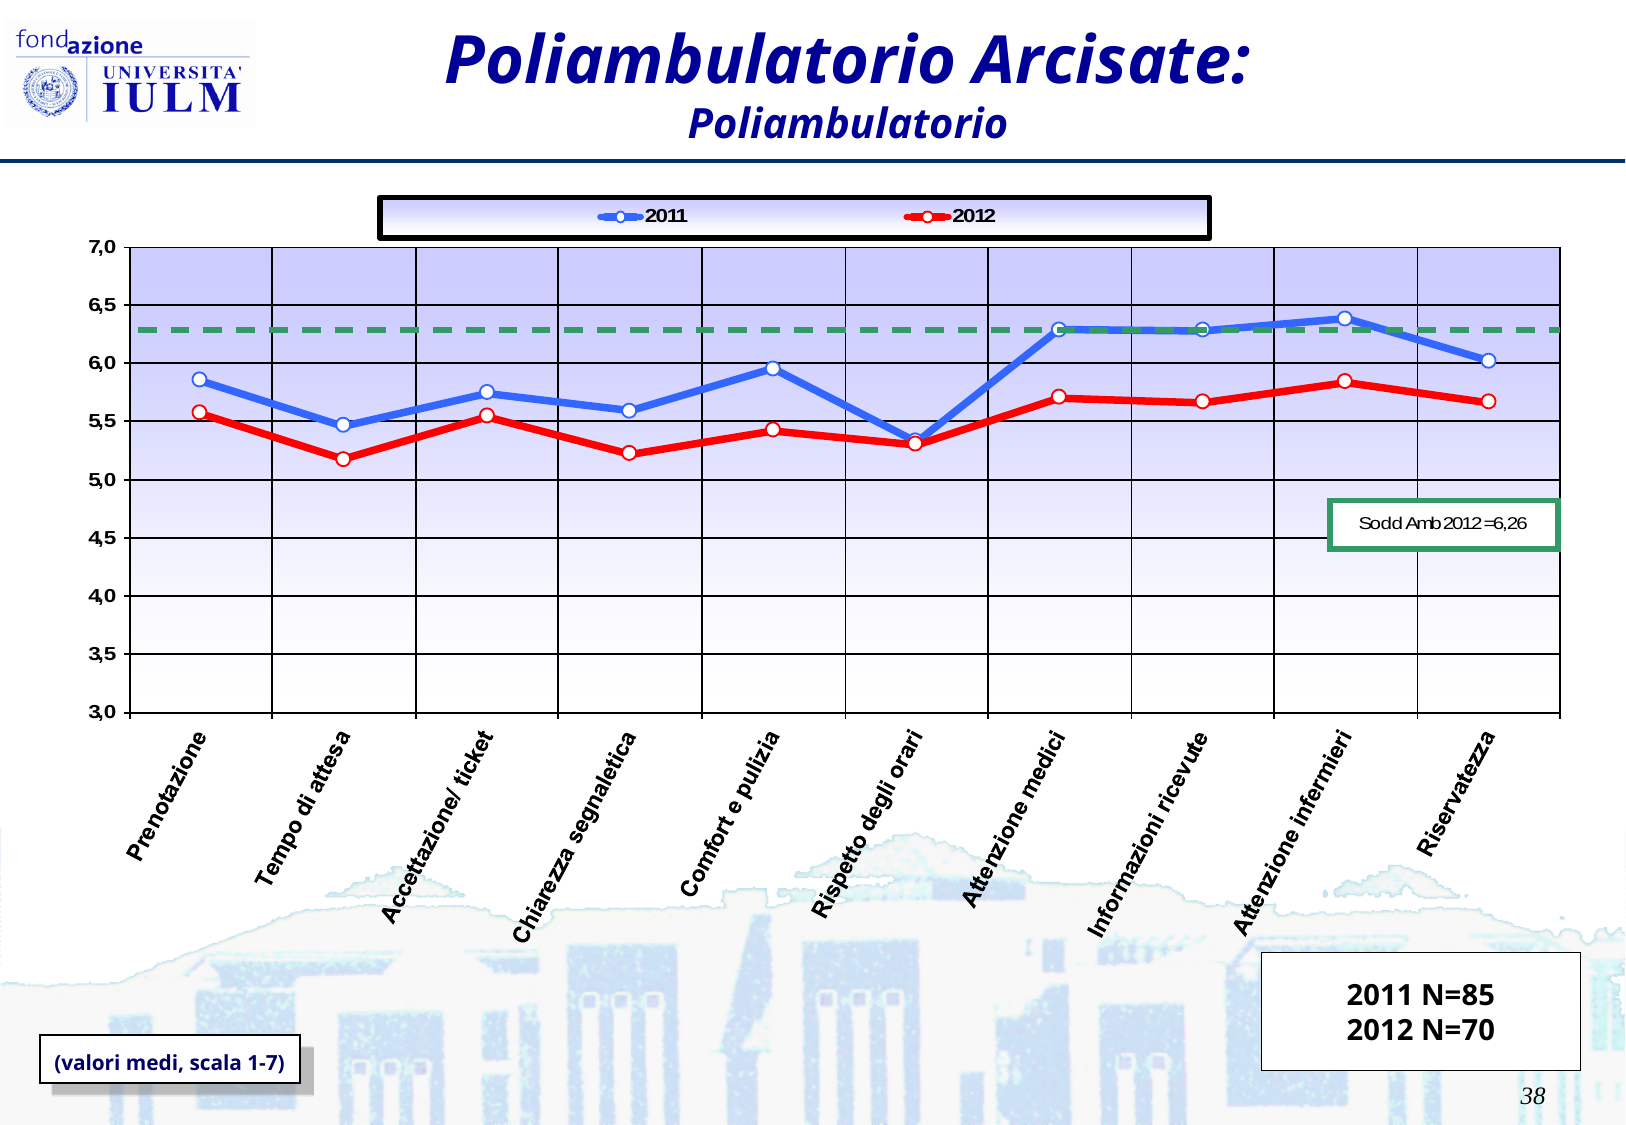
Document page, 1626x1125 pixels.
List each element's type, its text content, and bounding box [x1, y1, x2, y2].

text_box Poliambulatorio Arcisate: Poliambulatorio [304, 18, 1392, 144]
text_box 2011 N=85 2012 N=70 [1261, 952, 1581, 1071]
picture [46, 184, 1564, 1125]
picture [5, 19, 256, 127]
